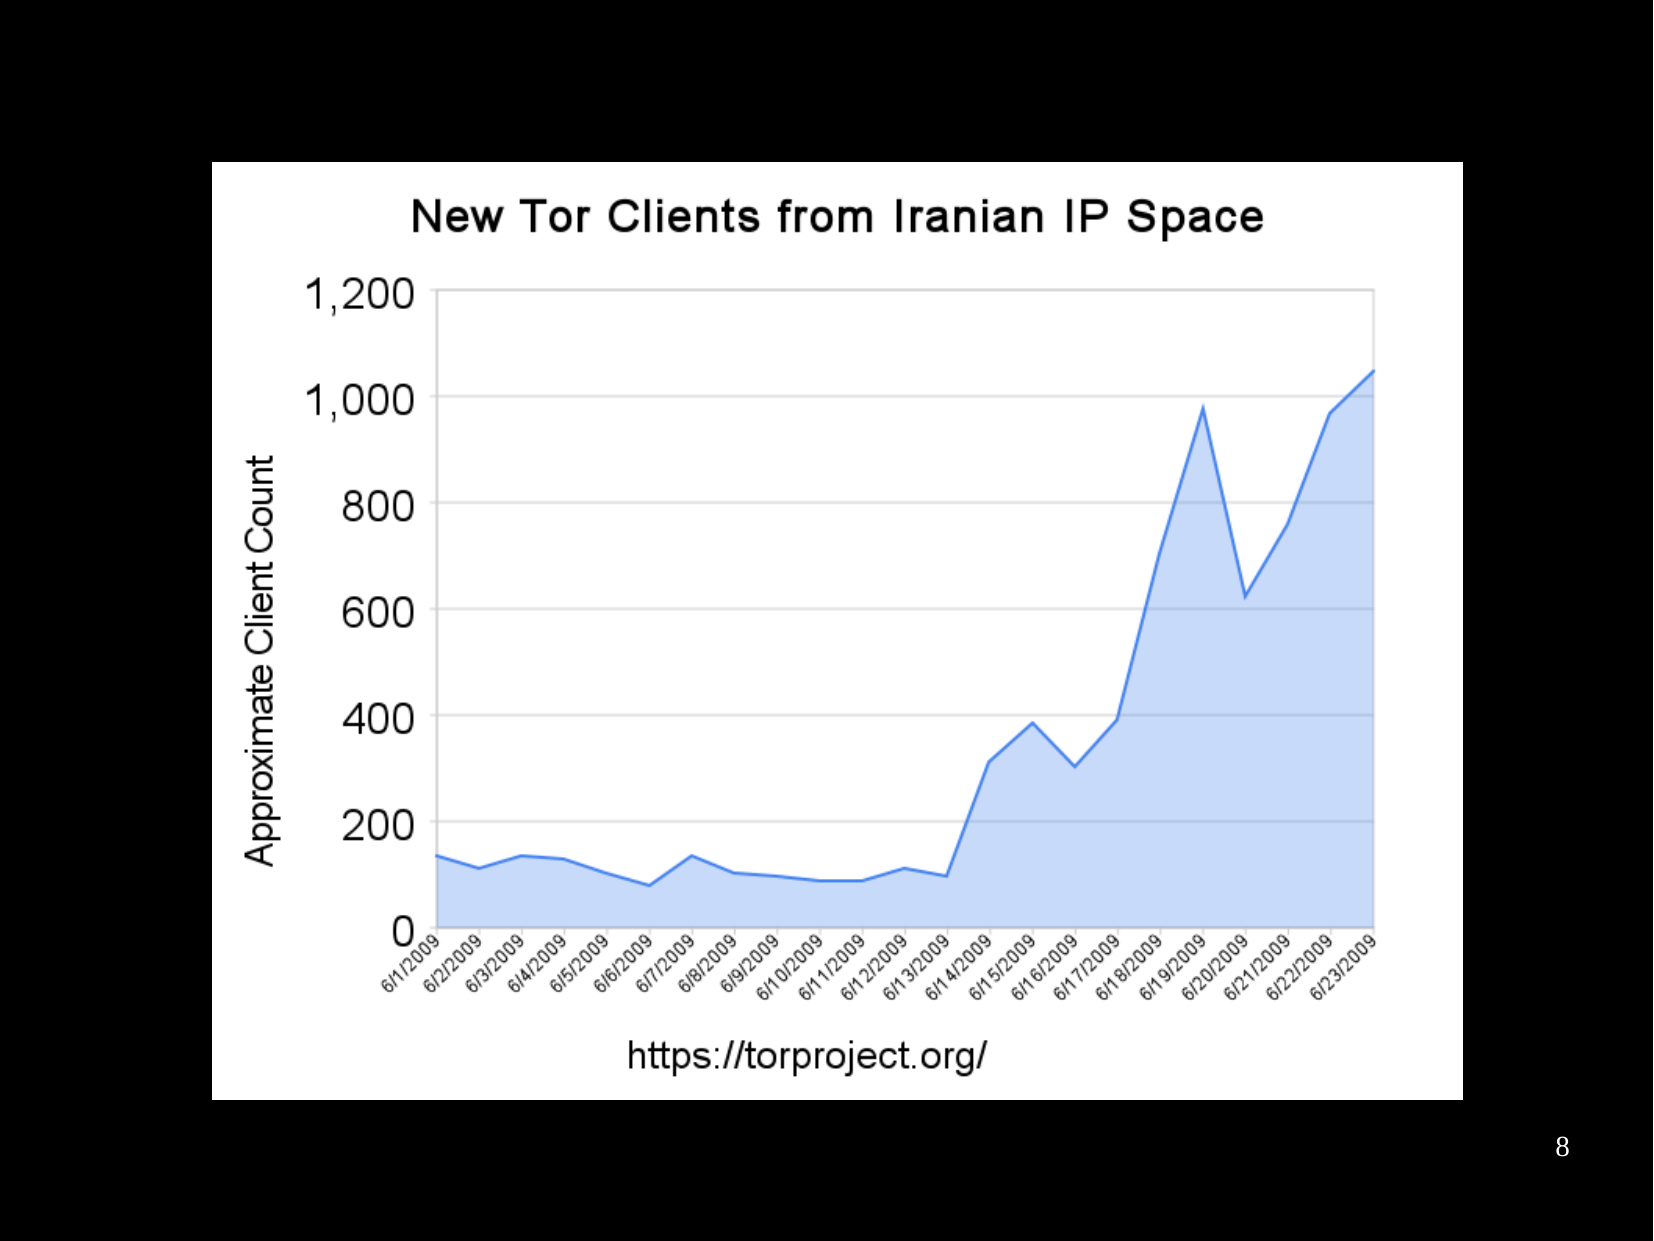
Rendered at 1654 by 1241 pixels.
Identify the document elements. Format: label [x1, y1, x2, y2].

picture [212, 162, 1463, 1100]
